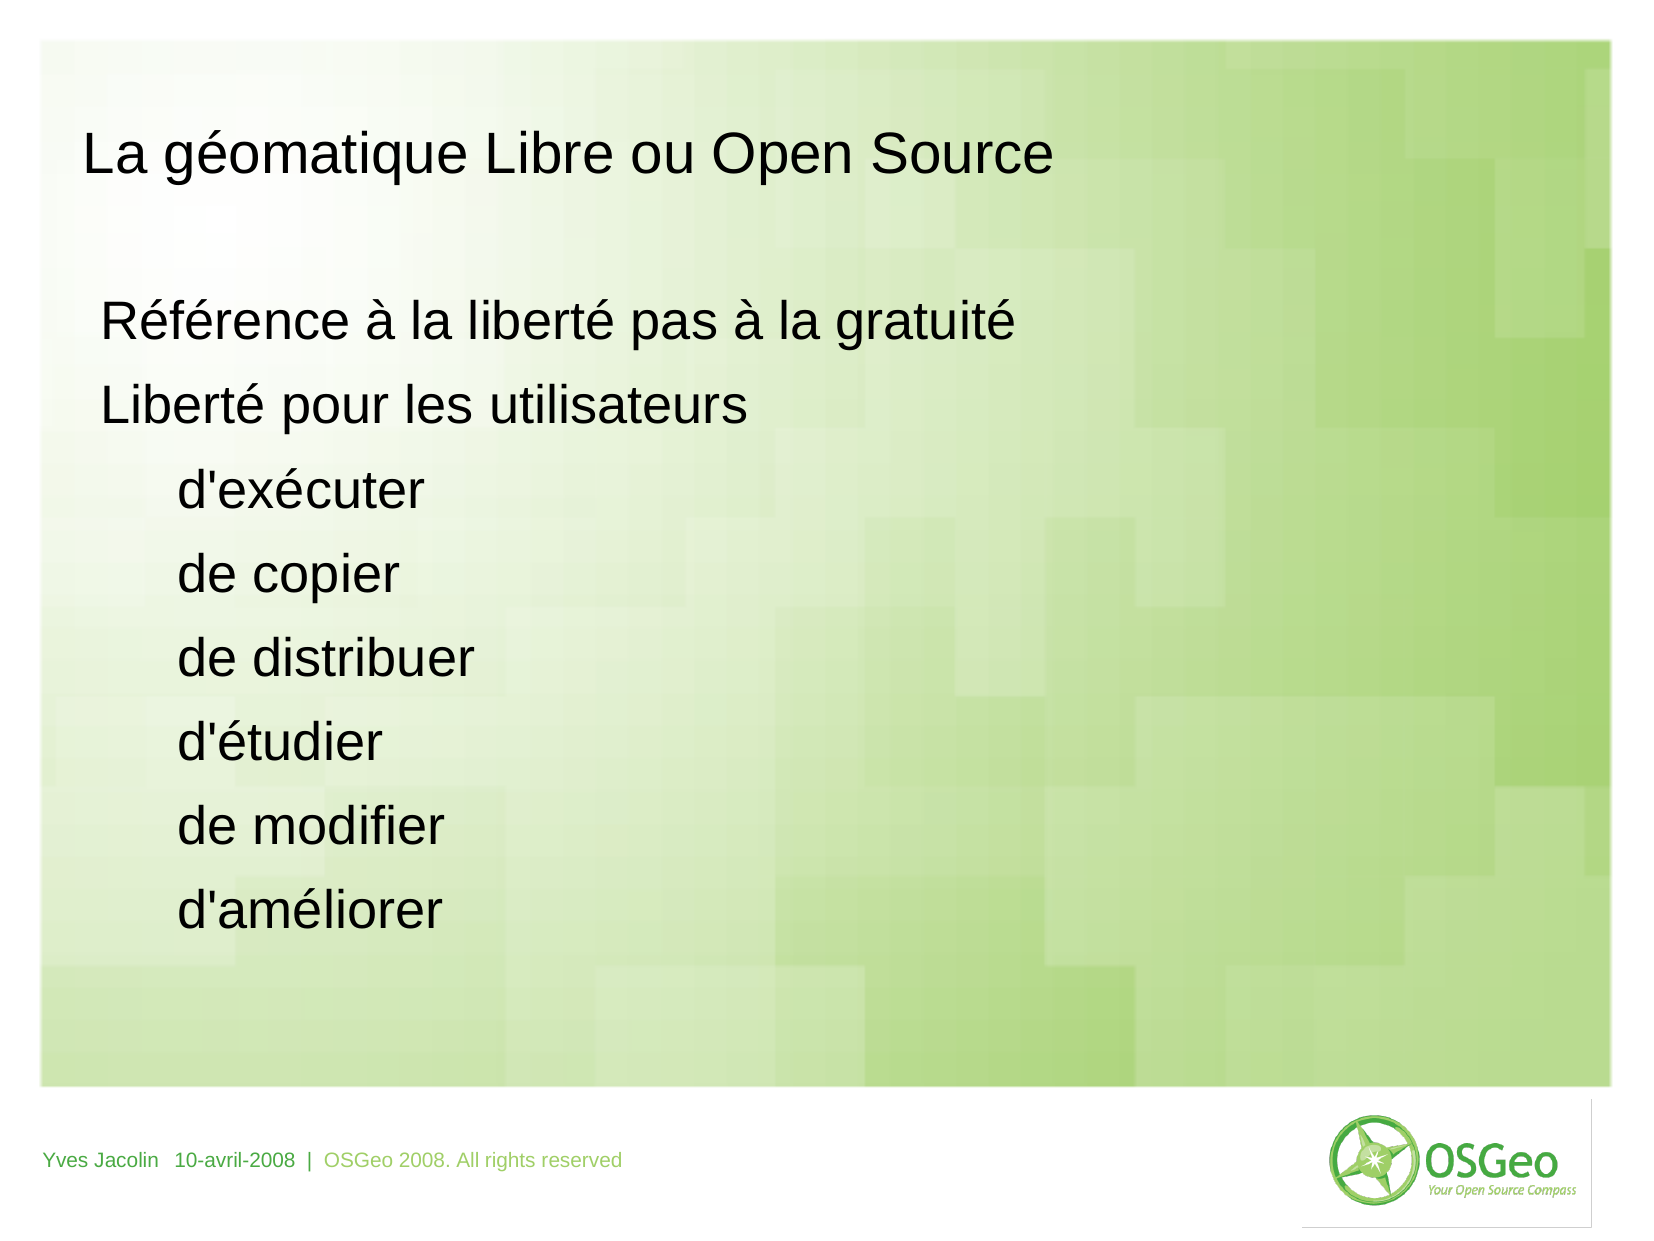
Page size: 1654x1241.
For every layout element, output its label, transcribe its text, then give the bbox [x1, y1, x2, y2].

list Référence à la liberté pas à la gratuité Liberté pour les utilisateurs d'exécuter de copier de distribuer d'étudier de modifier d'améliorer [82, 290, 1571, 1101]
picture [0, 1, 1654, 1239]
title La géomatique Libre ou Open Source [82, 56, 1571, 250]
